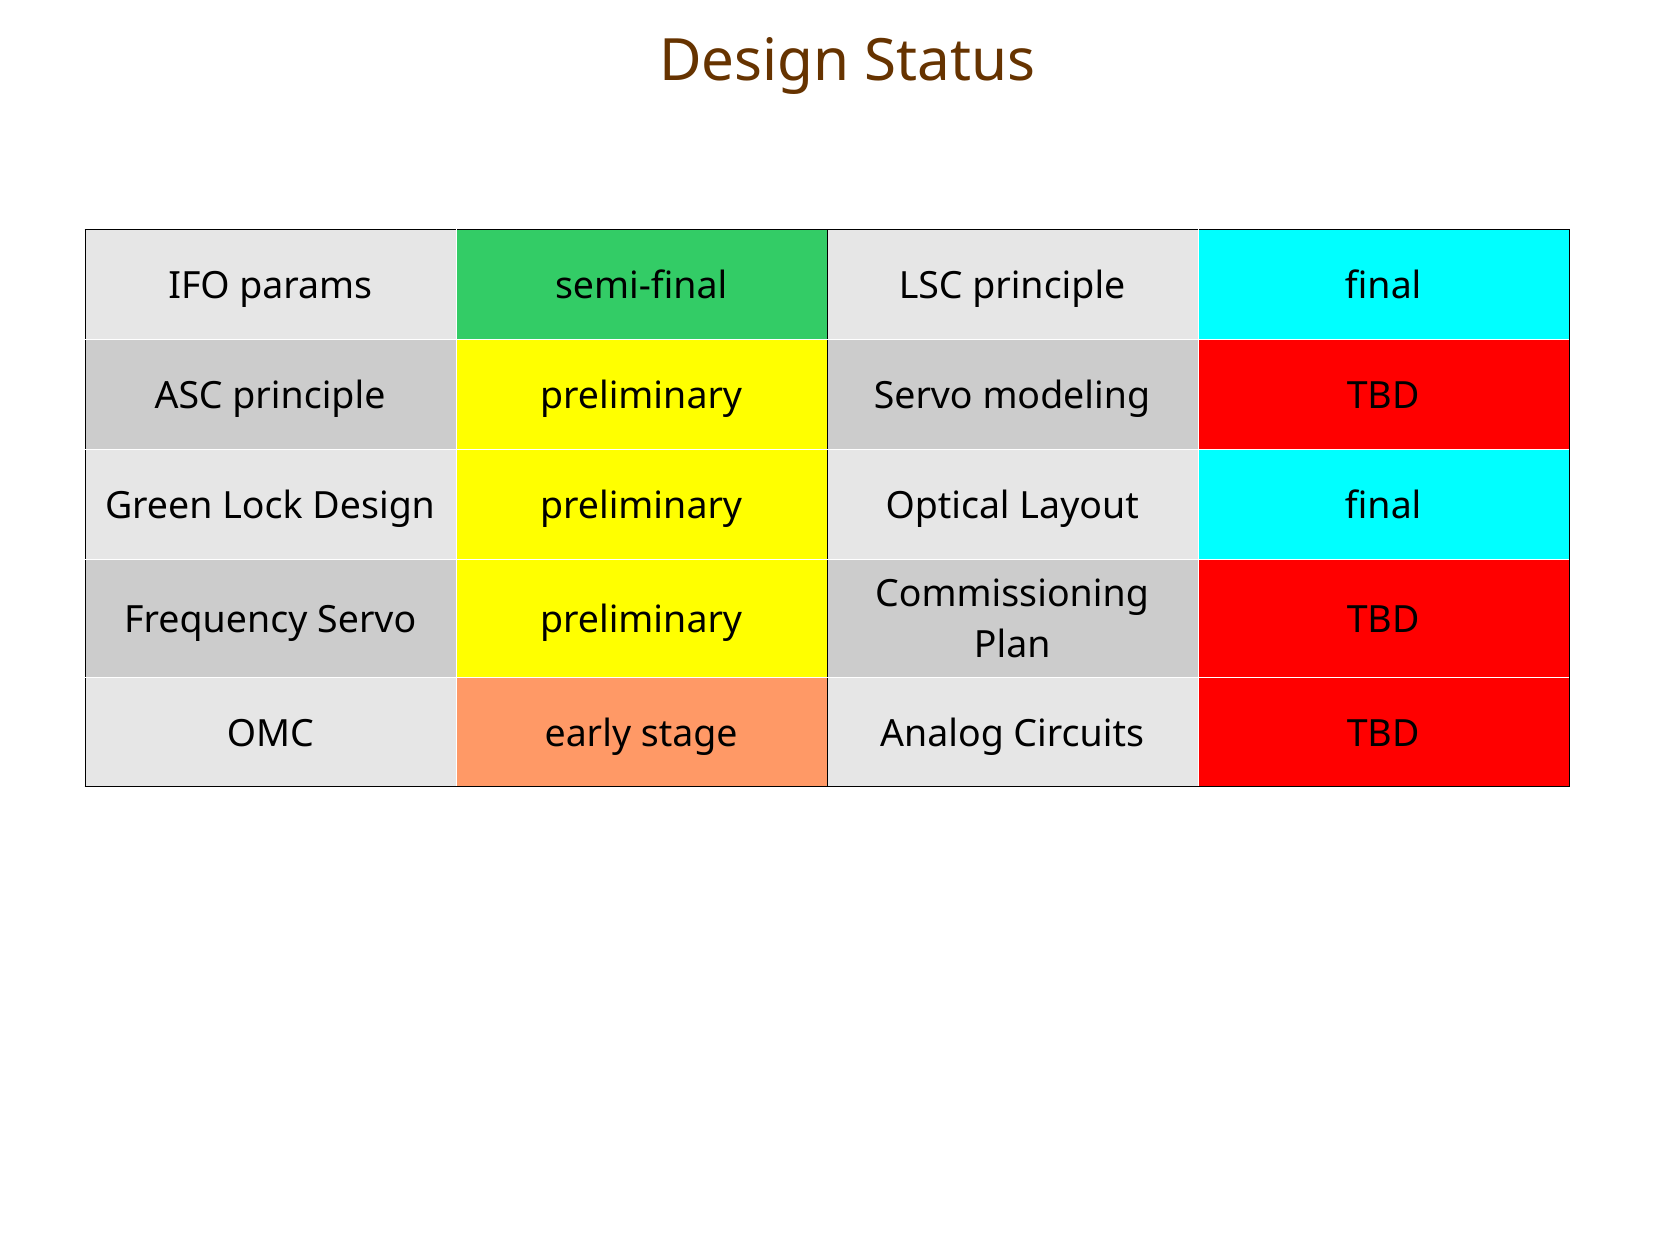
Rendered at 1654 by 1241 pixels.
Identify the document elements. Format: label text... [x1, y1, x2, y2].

table_cell TBD [1199, 340, 1569, 449]
table_cell final [1199, 450, 1569, 559]
table_cell Commissioning Plan [828, 560, 1198, 677]
table_cell TBD [1199, 678, 1569, 786]
text_box Design Status [644, 10, 1020, 96]
table_cell OMC [86, 678, 456, 786]
table_cell Servo modeling [828, 340, 1198, 449]
table_cell preliminary [457, 560, 827, 677]
table_cell preliminary [457, 340, 827, 449]
table_header LSC principle [828, 230, 1198, 339]
table_cell early stage [457, 678, 827, 786]
table_cell TBD [1199, 560, 1569, 677]
table_cell Analog Circuits [828, 678, 1198, 786]
table_cell Green Lock Design [86, 450, 456, 559]
table_header semi-final [457, 230, 827, 339]
table_cell preliminary [457, 450, 827, 559]
table_header final [1199, 230, 1569, 339]
table_cell ASC principle [86, 340, 456, 449]
table_cell Optical Layout [828, 450, 1198, 559]
table_cell Frequency Servo [86, 560, 456, 677]
table_header IFO params [86, 230, 456, 339]
